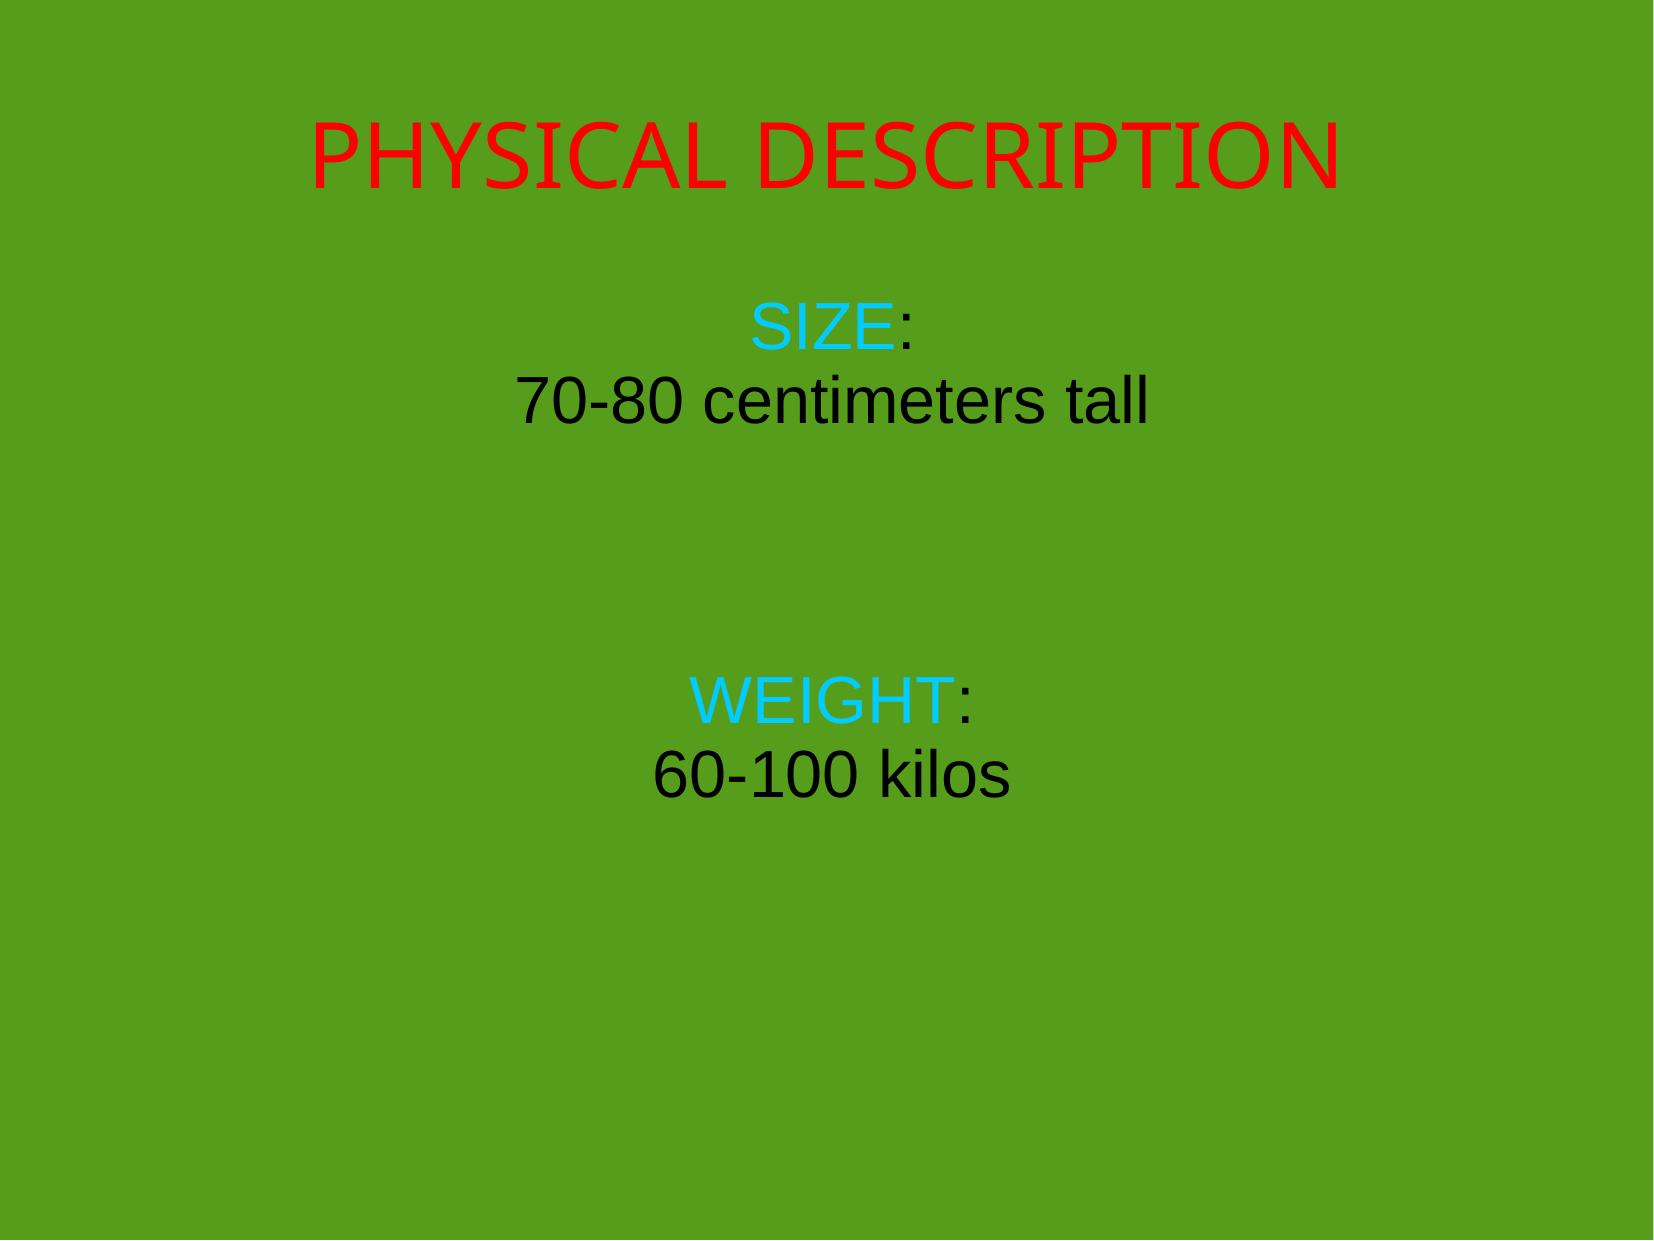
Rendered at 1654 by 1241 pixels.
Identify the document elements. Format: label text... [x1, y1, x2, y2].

subtitle SIZE: 70-80 centimeters tall WEIGHT: 60-100 kilos [88, 107, 1577, 1068]
title PHYSICAL DESCRIPTION [82, 49, 1571, 257]
